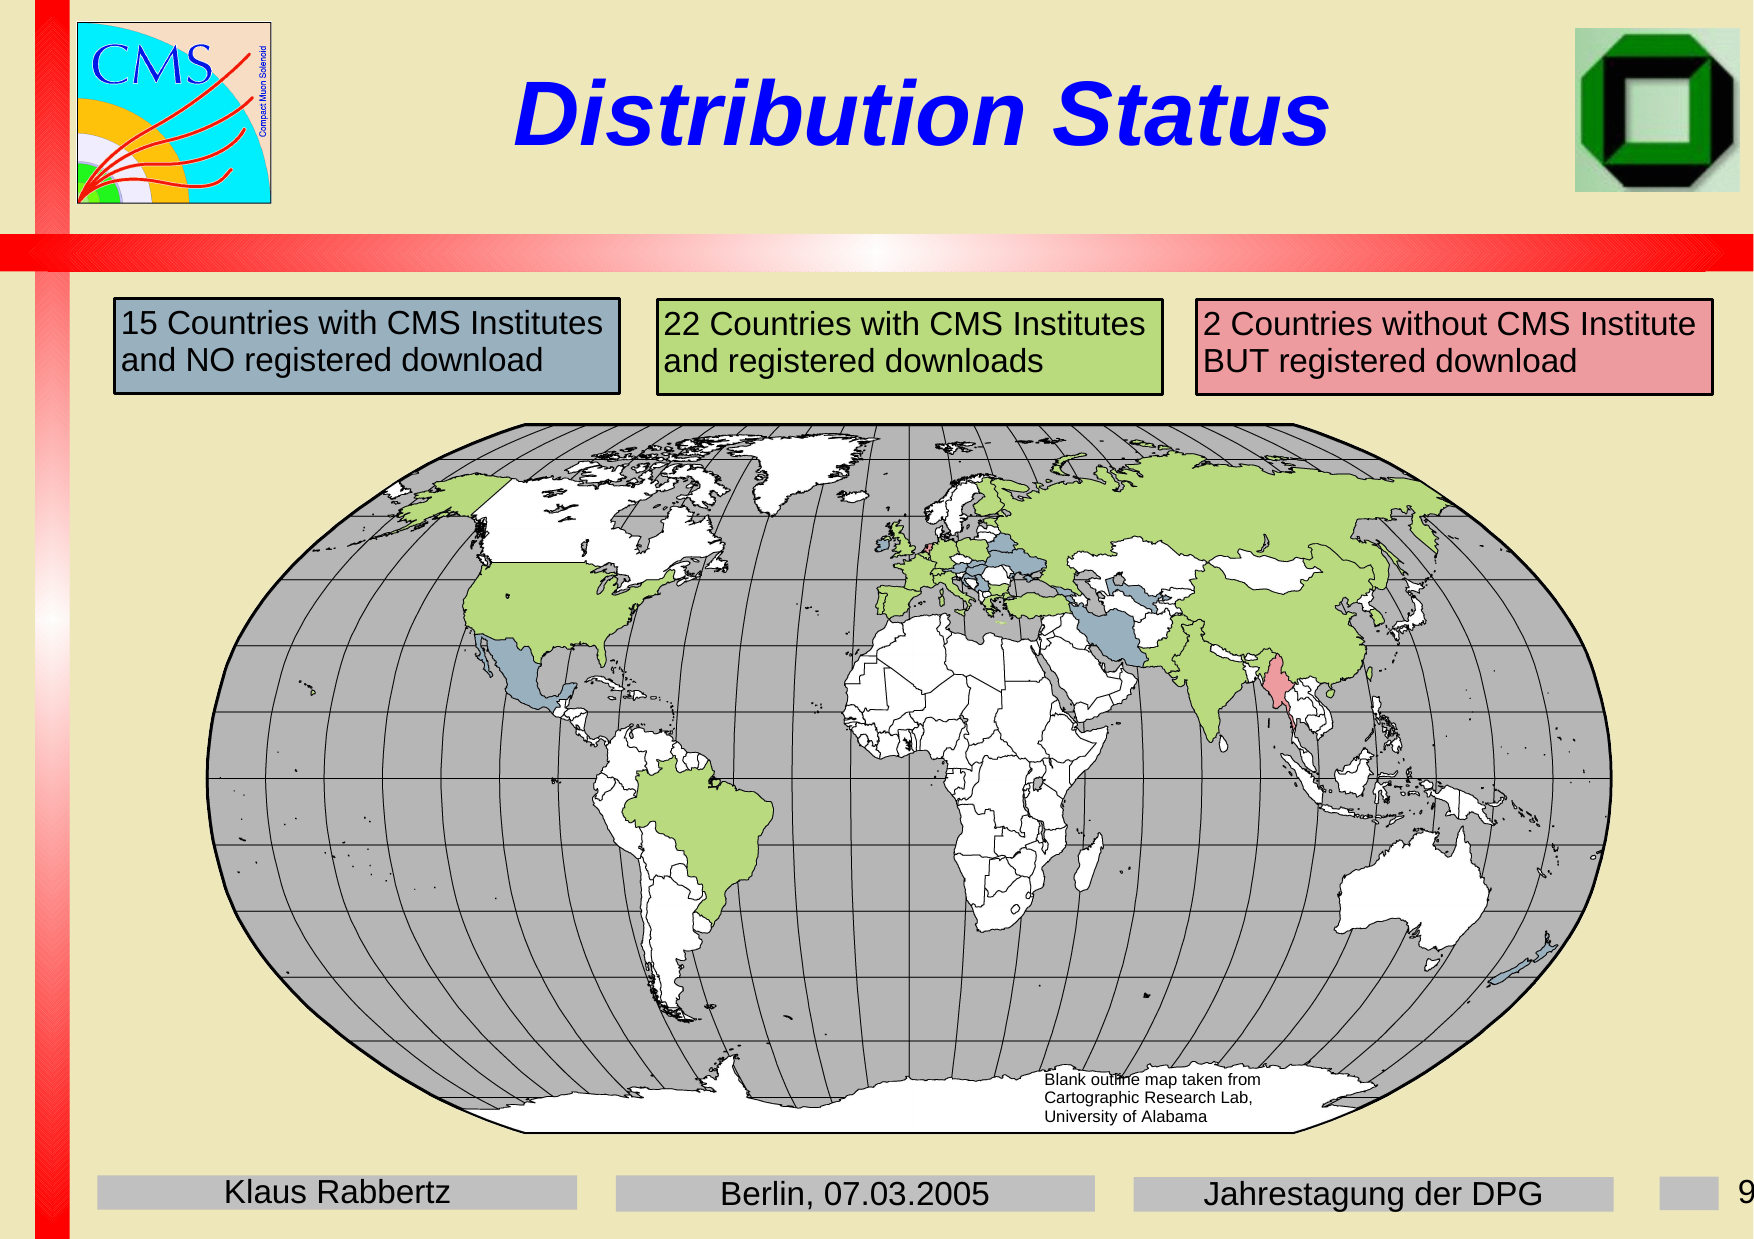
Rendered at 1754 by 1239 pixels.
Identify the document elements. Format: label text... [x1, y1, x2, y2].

text_box 15 Countries with CMS Institutes and NO registered download [114, 298, 619, 394]
title Distribution Status [282, 10, 1566, 217]
text_box 22 Countries with CMS Institutes and registered downloads [657, 299, 1162, 395]
picture [182, 403, 1642, 1157]
text_box Blank outline map taken from Cartographic Research Lab, University of Alabama [1044, 1069, 1261, 1127]
text_box 2 Countries without CMS Institute BUT registered download [1196, 299, 1712, 395]
picture [76, 21, 272, 204]
picture [1575, 28, 1740, 192]
